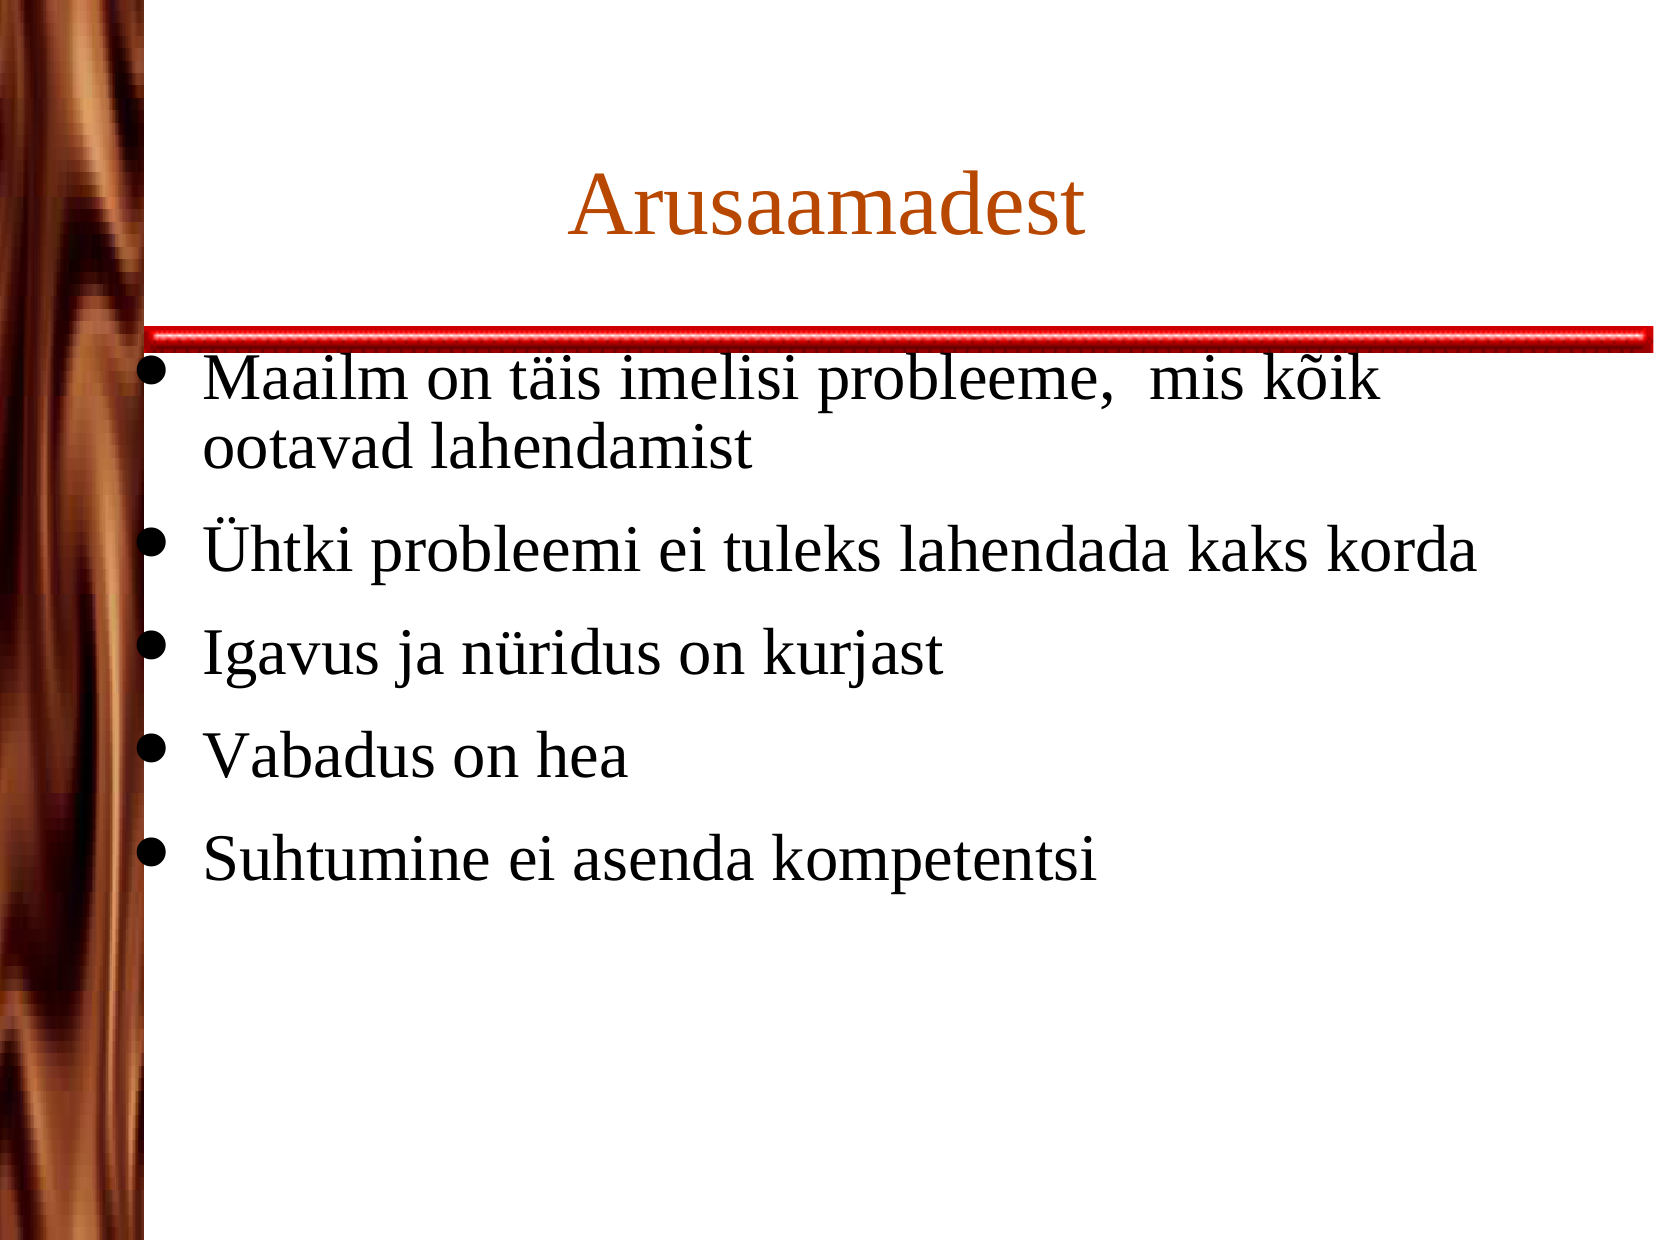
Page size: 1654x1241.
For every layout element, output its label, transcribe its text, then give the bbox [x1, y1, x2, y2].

list Maailm on täis imelisi probleeme, mis kõik ootavad lahendamist Ühtki probleemi ei tuleks lahendada kaks korda Igavus ja nüridus on kurjast Vabadus on hea Suhtumine ei asenda kompetentsi [121, 344, 1534, 1126]
title Arusaamadest [121, 102, 1534, 310]
picture [0, 0, 1654, 1240]
